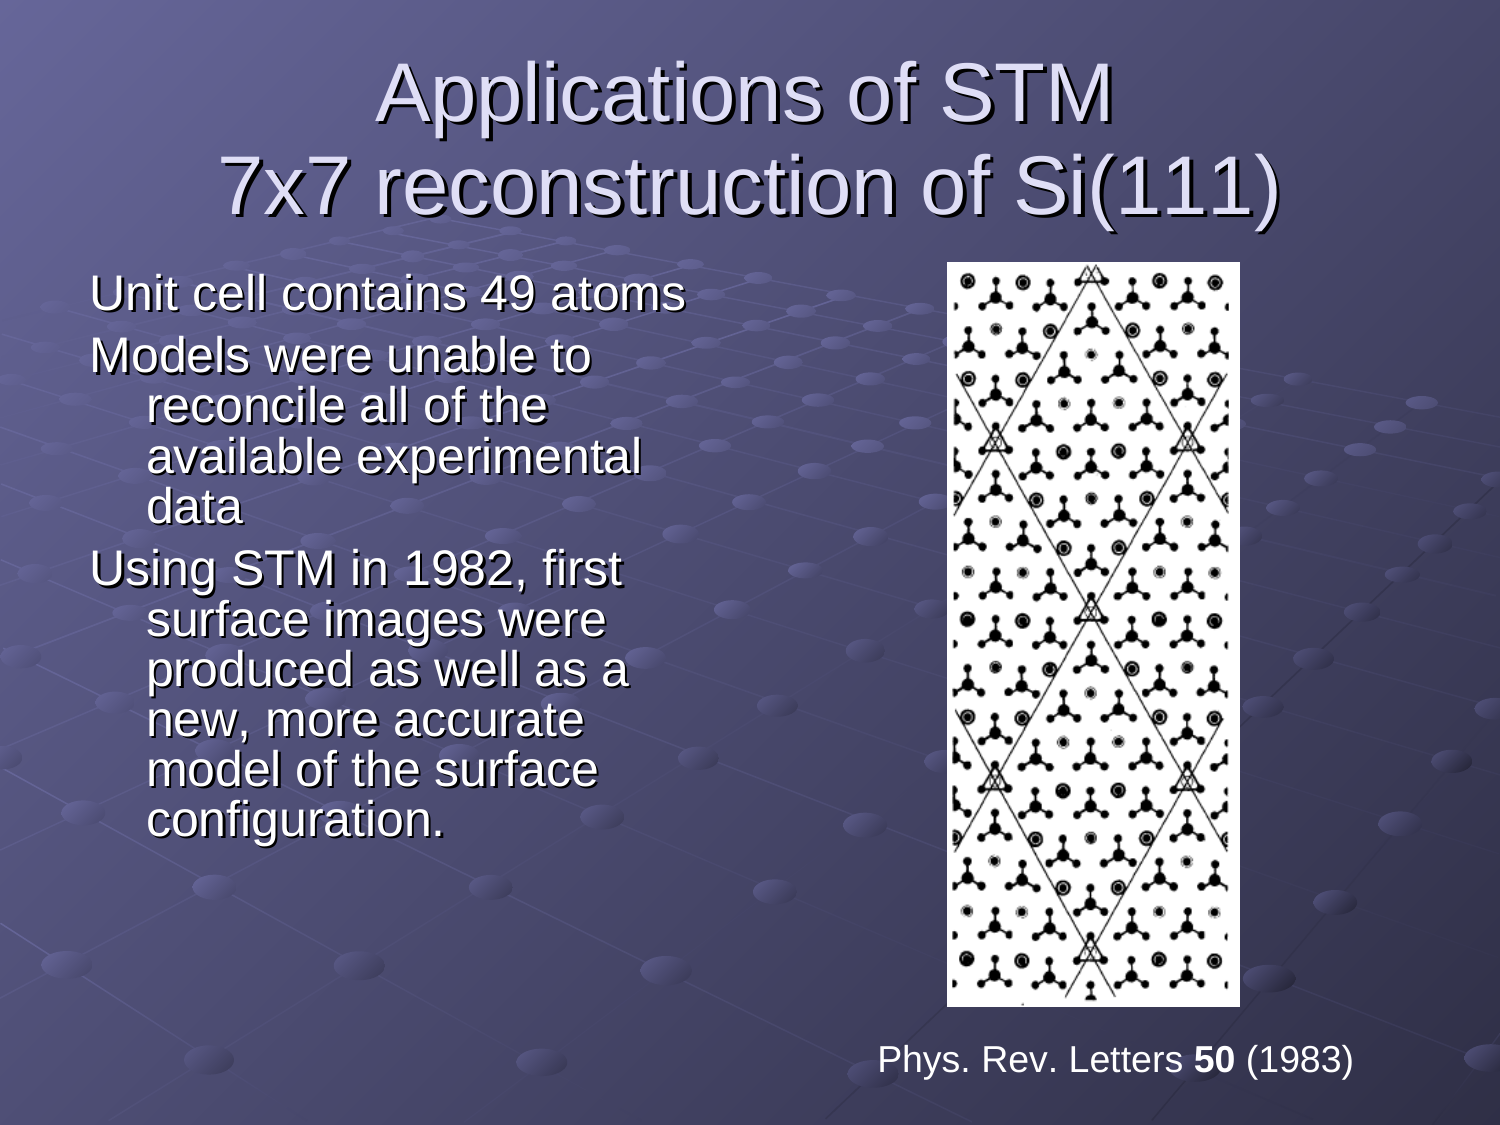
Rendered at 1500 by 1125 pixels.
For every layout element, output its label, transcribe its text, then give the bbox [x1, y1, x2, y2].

text_box Phys. Rev. Letters 50 (1983) [862, 1027, 1369, 1088]
list Unit cell contains 49 atoms Models were unable to reconcile all of the available experimental data Using STM in 1982, first surface images were produced as well as a new, more accurate model of the surface configuration. [75, 262, 738, 1007]
picture [947, 262, 1240, 1007]
title Applications of STM 7x7 reconstruction of Si(111) [75, 38, 1426, 240]
